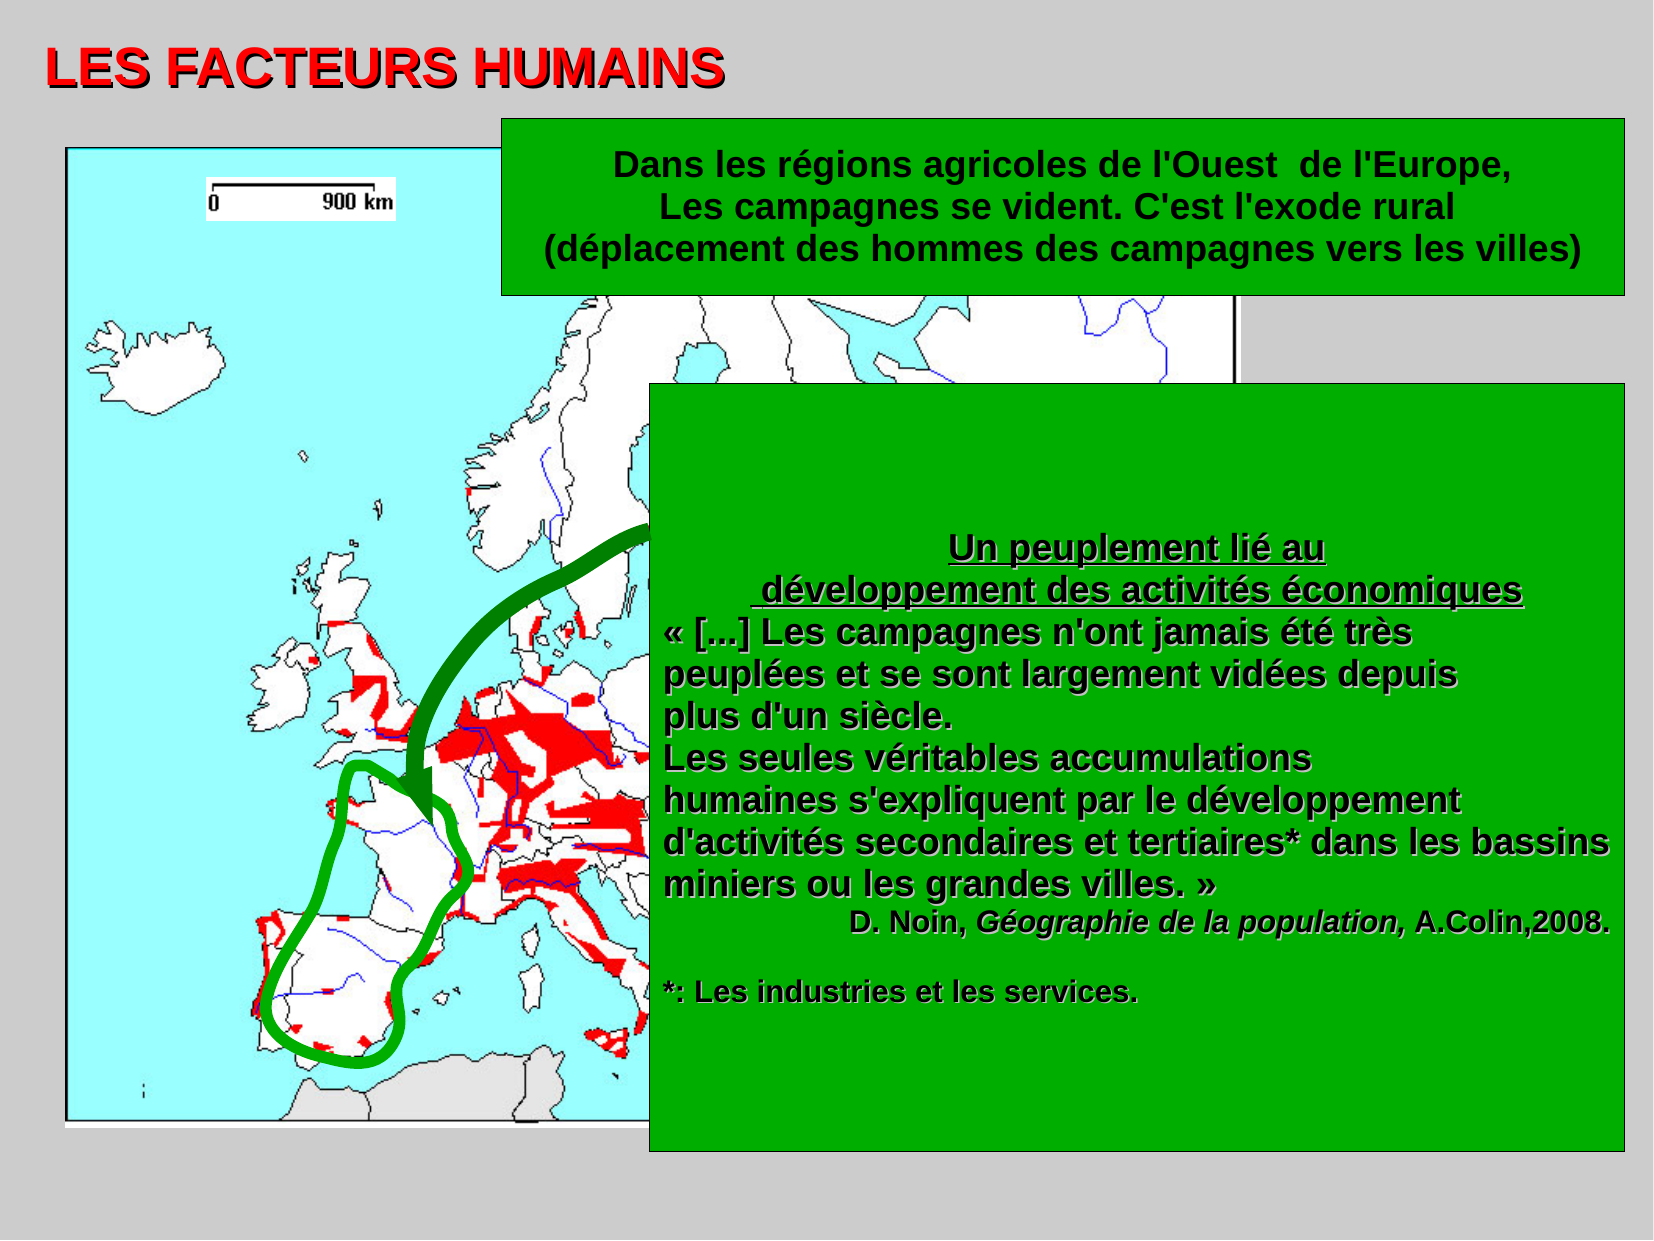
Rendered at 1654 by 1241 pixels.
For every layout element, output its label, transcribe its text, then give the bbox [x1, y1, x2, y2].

text_box LES FACTEURS HUMAINS [29, 29, 857, 107]
text_box Un peuplement lié au développement des activités économiques « [...] Les campagnes n'ont jamais été très peuplées et se sont largement vidées depuis plus d'un siècle. Les seules véritables accumulations humaines s'expliquent par le développement d'activités secondaires et tertiaires* dans les bassins miniers ou les grandes villes. » D. Noin, Géographie de la population, A.Colin,2008. *: Les industries et les services. [649, 383, 1625, 1152]
picture [65, 147, 1241, 1128]
text_box Dans les régions agricoles de l'Ouest de l'Europe, Les campagnes se vident. C'est l'exode rural (déplacement des hommes des campagnes vers les villes) [501, 118, 1625, 296]
picture [272, 772, 462, 1057]
